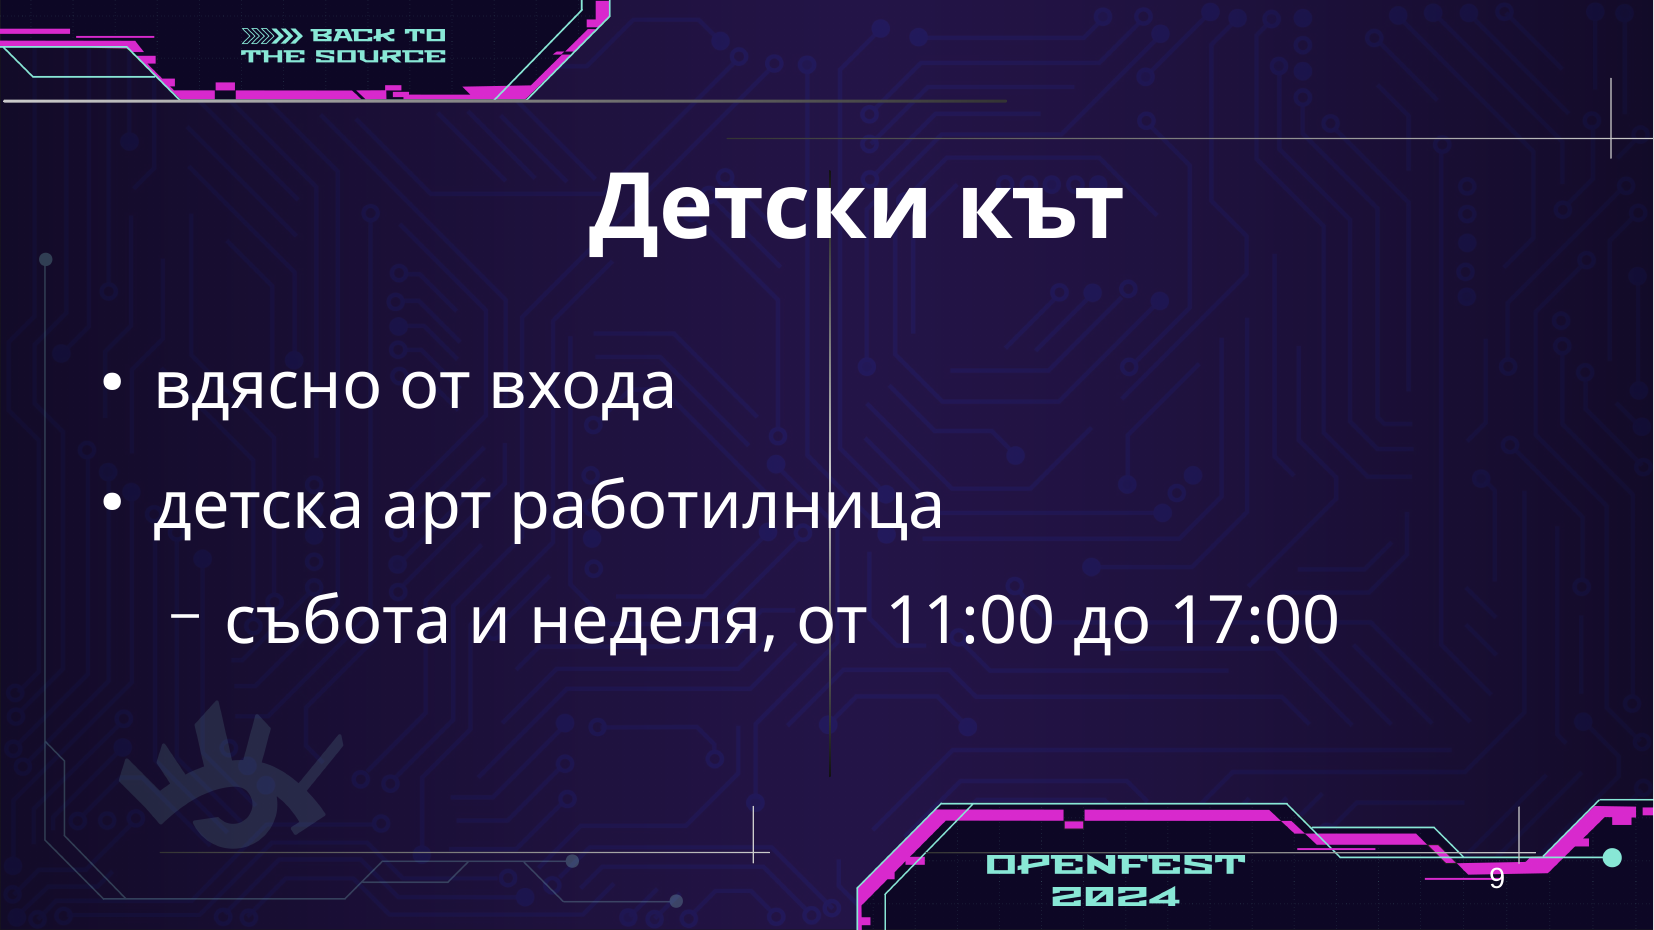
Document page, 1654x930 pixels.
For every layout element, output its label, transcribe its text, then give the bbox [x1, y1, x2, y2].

title Детски кът [75, 138, 1640, 268]
list вдясно от входа детска арт работилница събота и неделя, от 11:00 до 17:00 [82, 337, 1538, 751]
picture [0, 0, 1654, 930]
